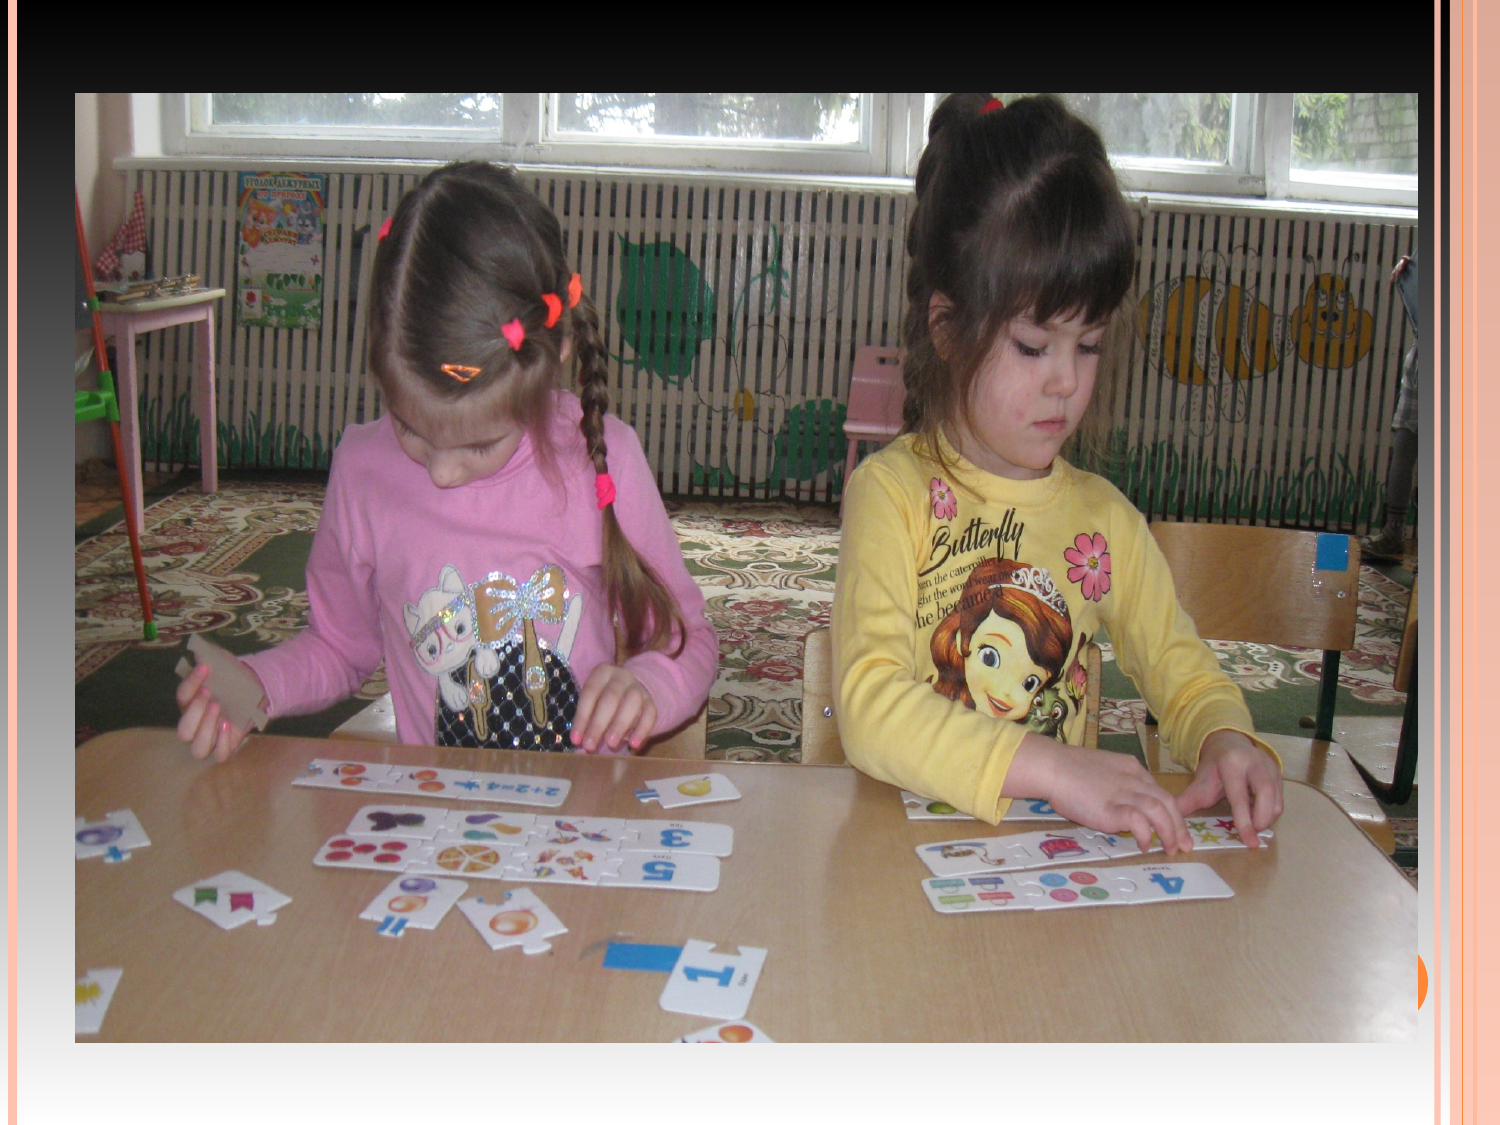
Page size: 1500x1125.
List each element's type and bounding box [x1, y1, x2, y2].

picture [75, 93, 1418, 1043]
